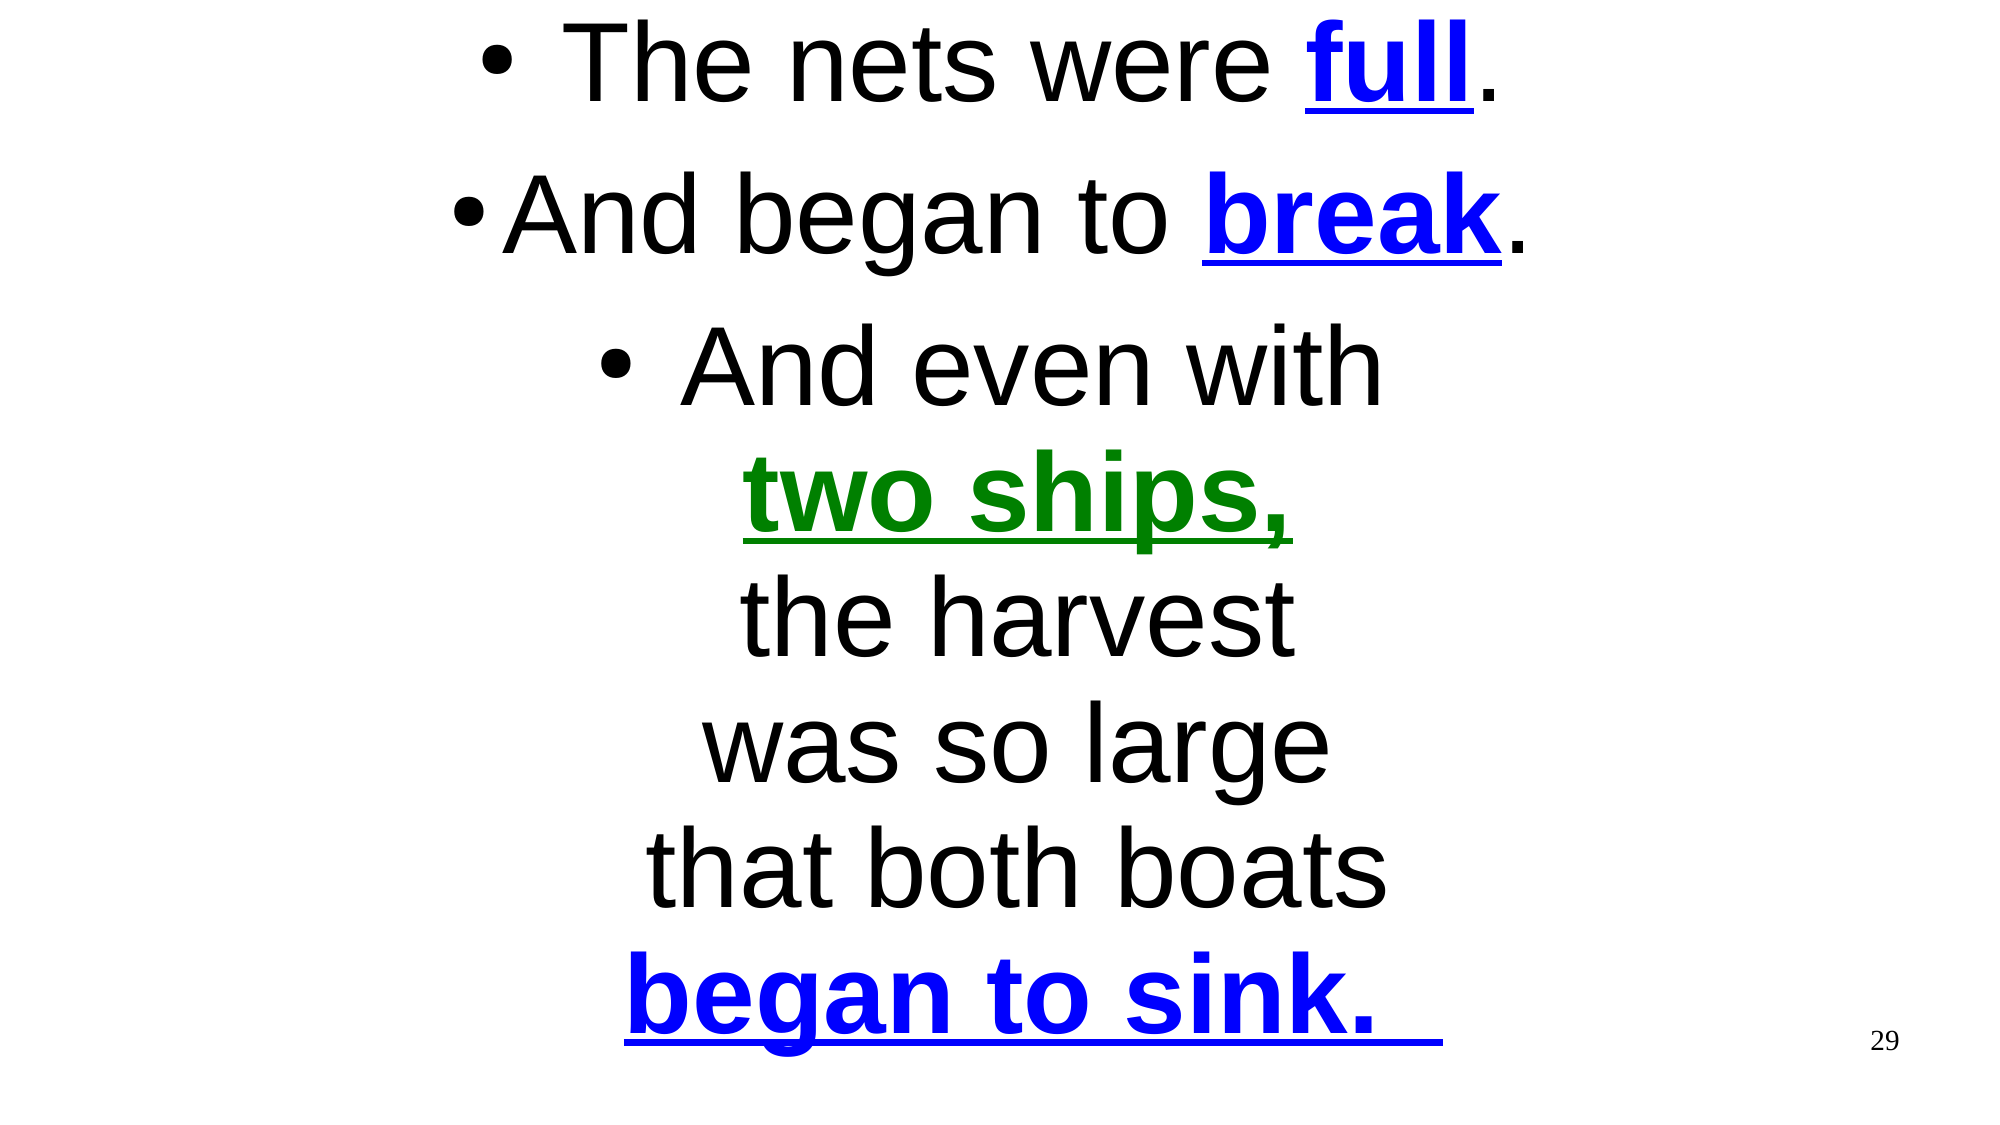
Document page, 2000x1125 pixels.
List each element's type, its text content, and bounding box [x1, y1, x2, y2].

list The nets were full. And began to break. And even with two ships, the harvest was so large that both boats began to sink. [0, 0, 1996, 1123]
